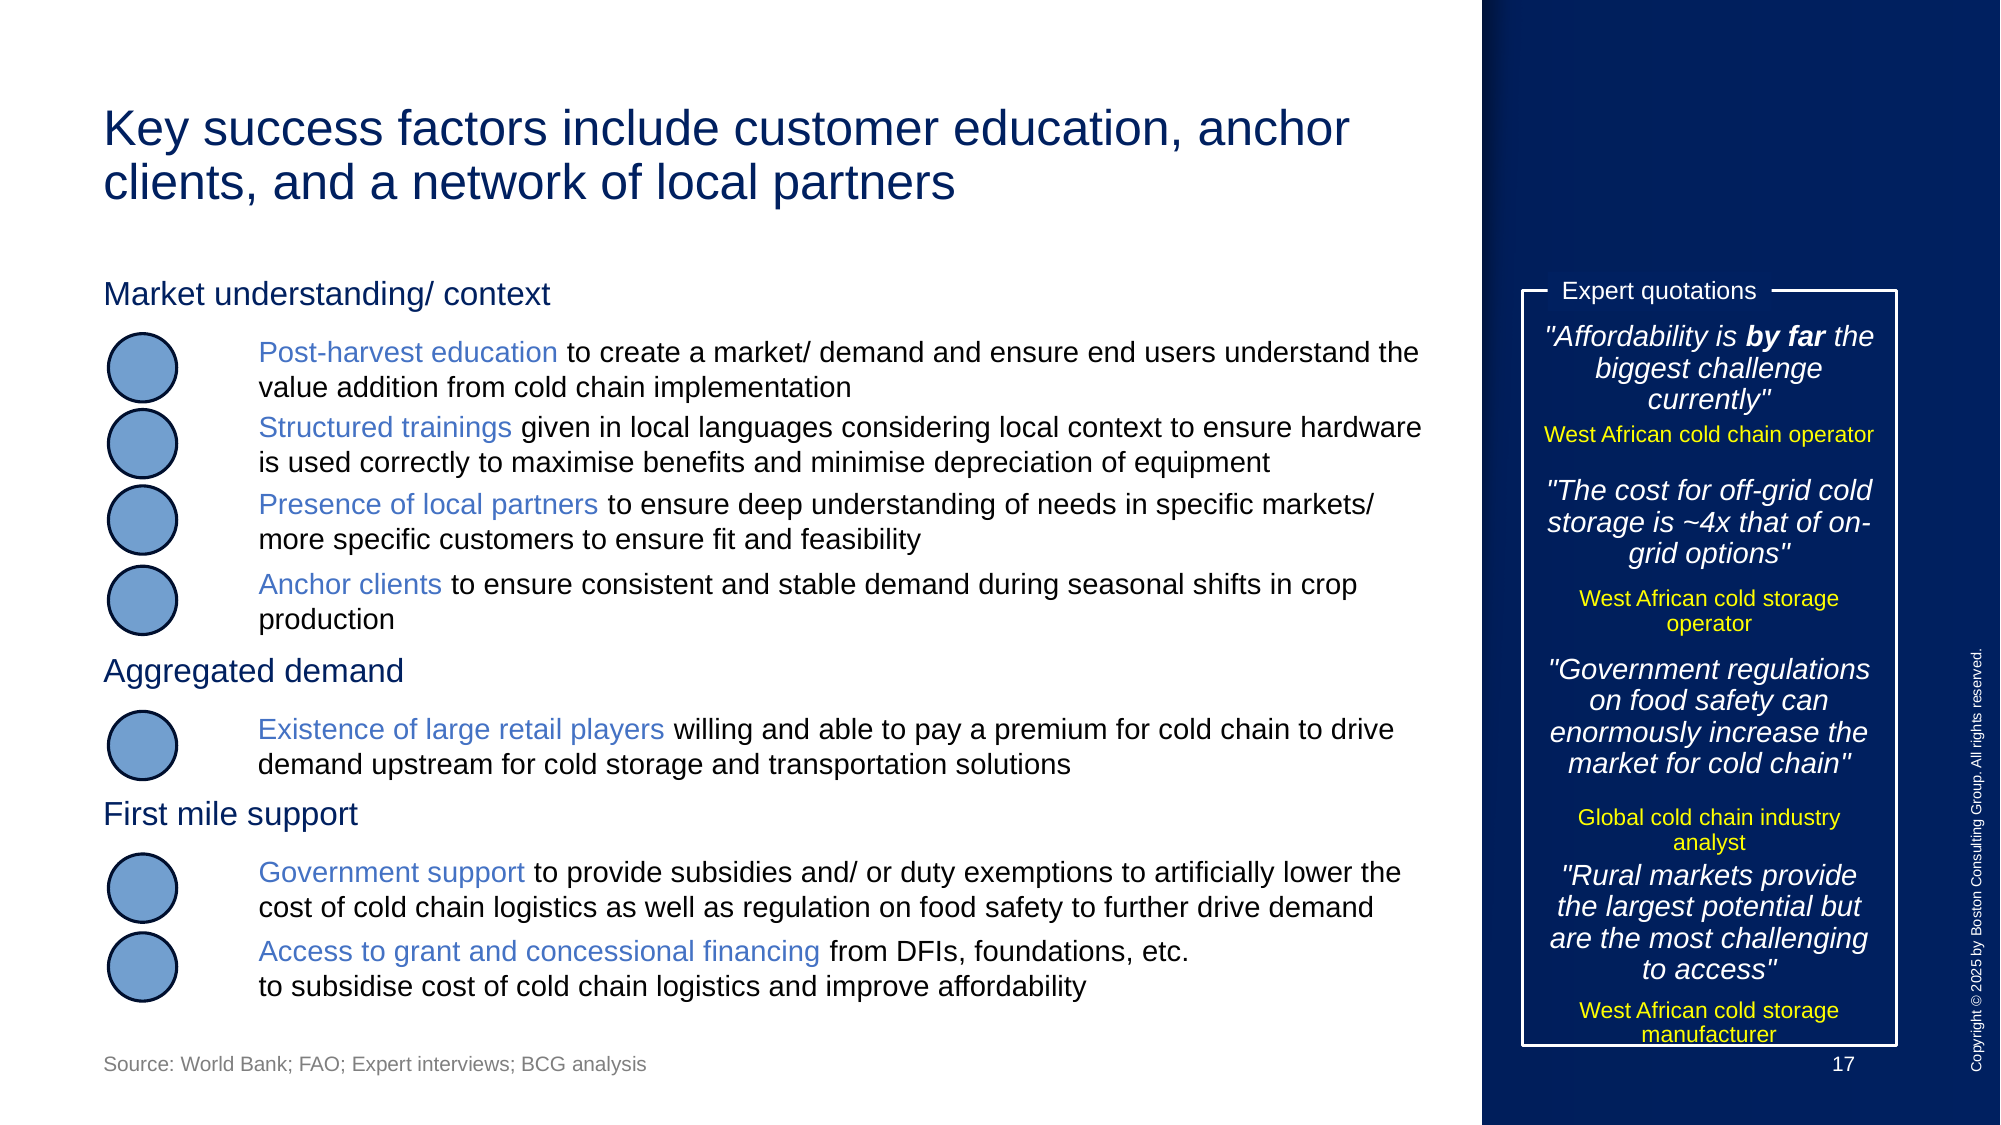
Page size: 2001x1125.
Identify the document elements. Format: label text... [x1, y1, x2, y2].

text_box [108, 932, 177, 1002]
text_box "Rural markets provide the largest potential but are the most challenging to access" [1541, 860, 1878, 986]
text_box Government support to provide subsidies and/ or duty exemptions to artificially lower the cost of cold chain logistics as well as regulation on food safety to further drive demand [222, 852, 1433, 924]
text_box Existence of large retail players willing and able to pay a premium for cold chain to drive demand upstream for cold storage and transportation solutions [222, 710, 1433, 781]
text_box [108, 485, 177, 555]
text_box [108, 566, 177, 635]
text_box Market understanding/ context [103, 266, 1433, 322]
title Key success factors include customer education, anchor clients, and a network of local partners [103, 102, 1466, 212]
text_box "The cost for off-grid cold storage is ~4x that of on-grid options" [1541, 460, 1878, 586]
text_box First mile support [103, 784, 1433, 845]
text_box "Affordability is by far the biggest challenge currently" [1541, 306, 1878, 418]
text_box Presence of local partners to ensure deep understanding of needs in specific markets/ more specific customers to ensure fit and feasibility [222, 484, 1433, 556]
text_box [108, 853, 177, 923]
text_box Global cold chain industry analyst [1541, 805, 1878, 840]
text_box [108, 333, 177, 402]
text_box Access to grant and concessional financing from DFIs, foundations, etc. to subsidise cost of cold chain logistics and improve affordability [222, 931, 1433, 1003]
text_box Post-harvest education to create a market/ demand and ensure end users understand the value addition from cold chain implementation [222, 332, 1433, 404]
text_box Aggregated demand [103, 641, 1433, 702]
text_box Anchor clients to ensure consistent and stable demand during seasonal shifts in crop production [222, 565, 1433, 636]
text_box Source: World Bank; FAO; Expert interviews; BCG analysis [103, 1054, 1585, 1076]
text_box [108, 711, 177, 780]
text_box Structured trainings given in local languages considering local context to ensure hardware is used correctly to maximise benefits and minimise depreciation of equipment [222, 408, 1433, 480]
text_box Expert quotations [1547, 271, 1772, 306]
text_box West African cold storage manufacturer [1541, 998, 1878, 1032]
text_box [108, 409, 177, 478]
text_box West African cold storage operator [1541, 586, 1878, 620]
text_box "Government regulations on food safety can enormously increase the market for cold chain" [1541, 654, 1878, 780]
text_box West African cold chain operator [1541, 418, 1878, 452]
